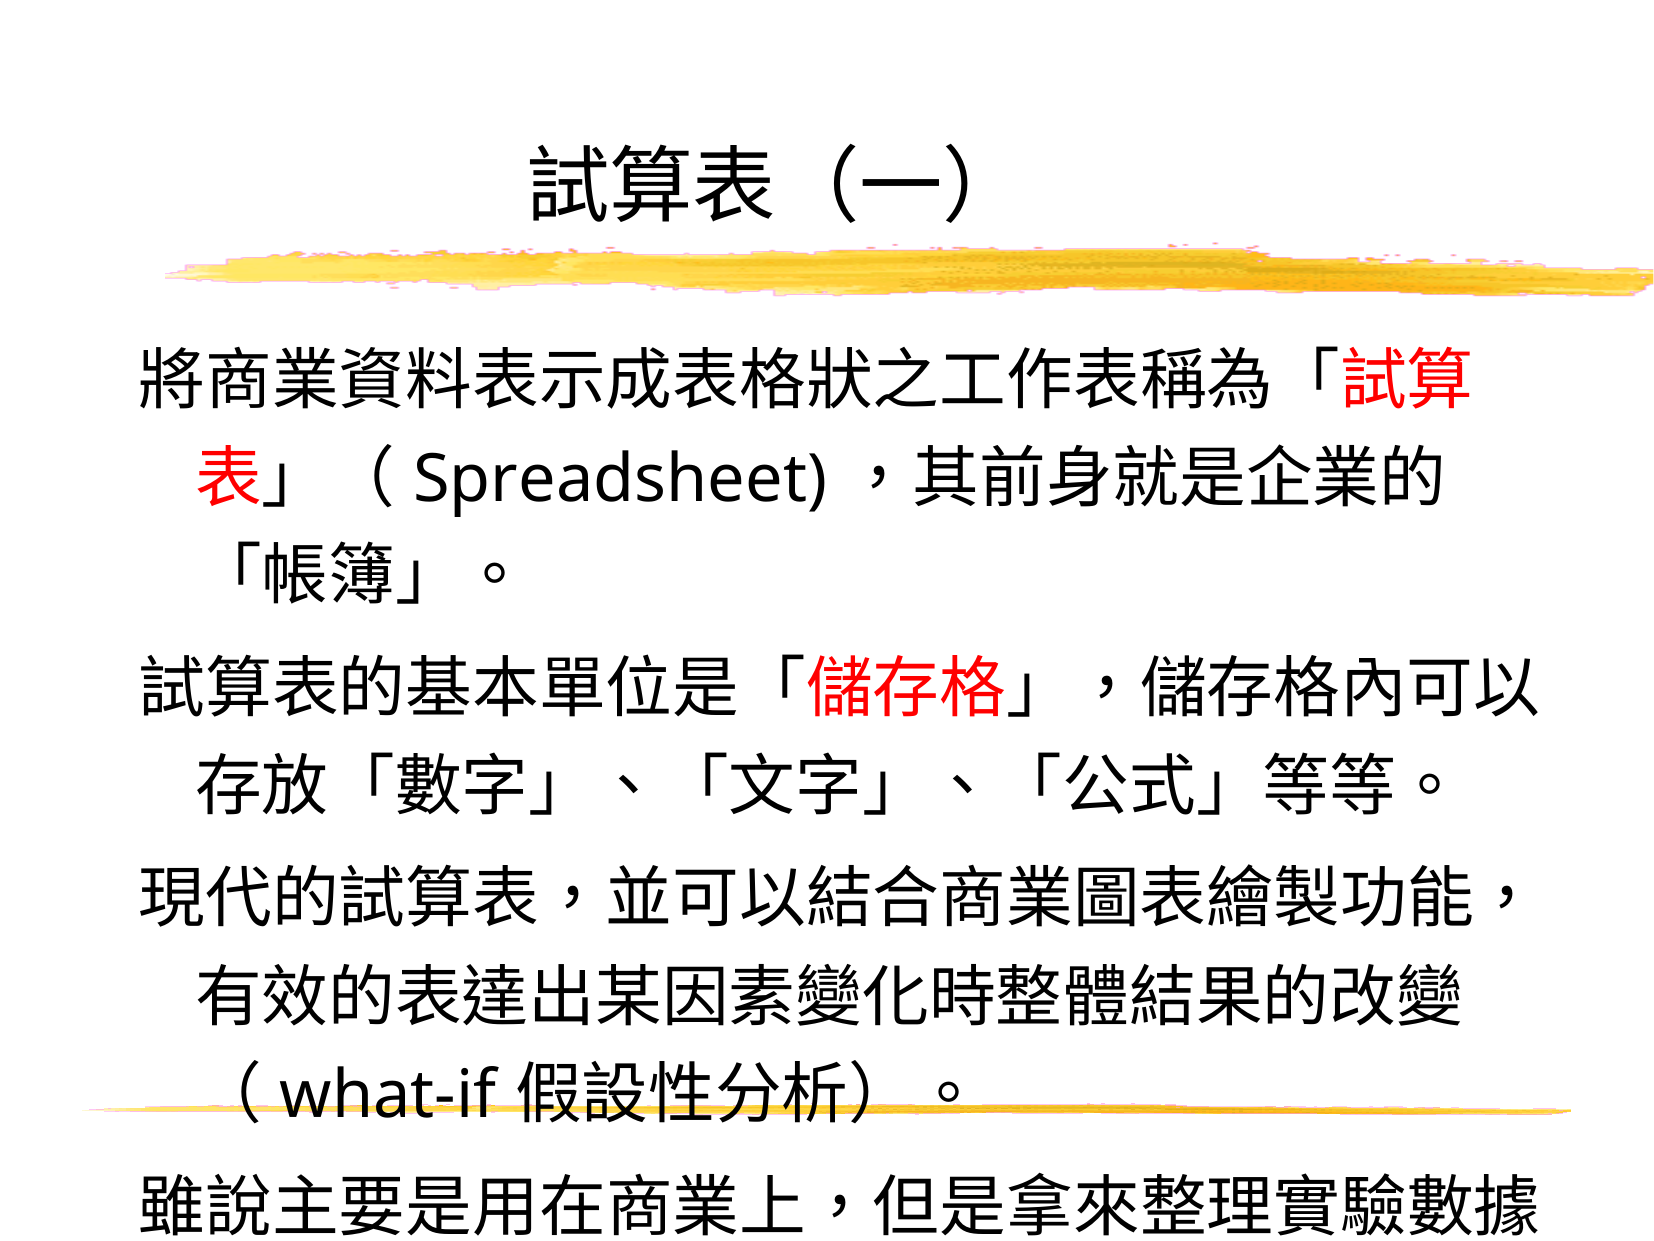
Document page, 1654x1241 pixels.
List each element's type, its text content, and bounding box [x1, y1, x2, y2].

list 將商業資料表示成表格狀之工作表稱為「試算表」（Spreadsheet)，其前身就是企業的「帳簿」。 試算表的基本單位是「儲存格」，儲存格內可以存放「數字」、「文字」、「公式」等等。 現代的試算表，並可以結合商業圖表繪製功能，有效的表達出某因素變化時整體結果的改變（what-if假設性分析）。 雖說主要是用在商業上，但是拿來整理實驗數據也很好用。 [124, 316, 1585, 1117]
picture [82, 1102, 124, 1117]
picture [165, 237, 1654, 308]
title 試算表（一） [73, 41, 1479, 249]
